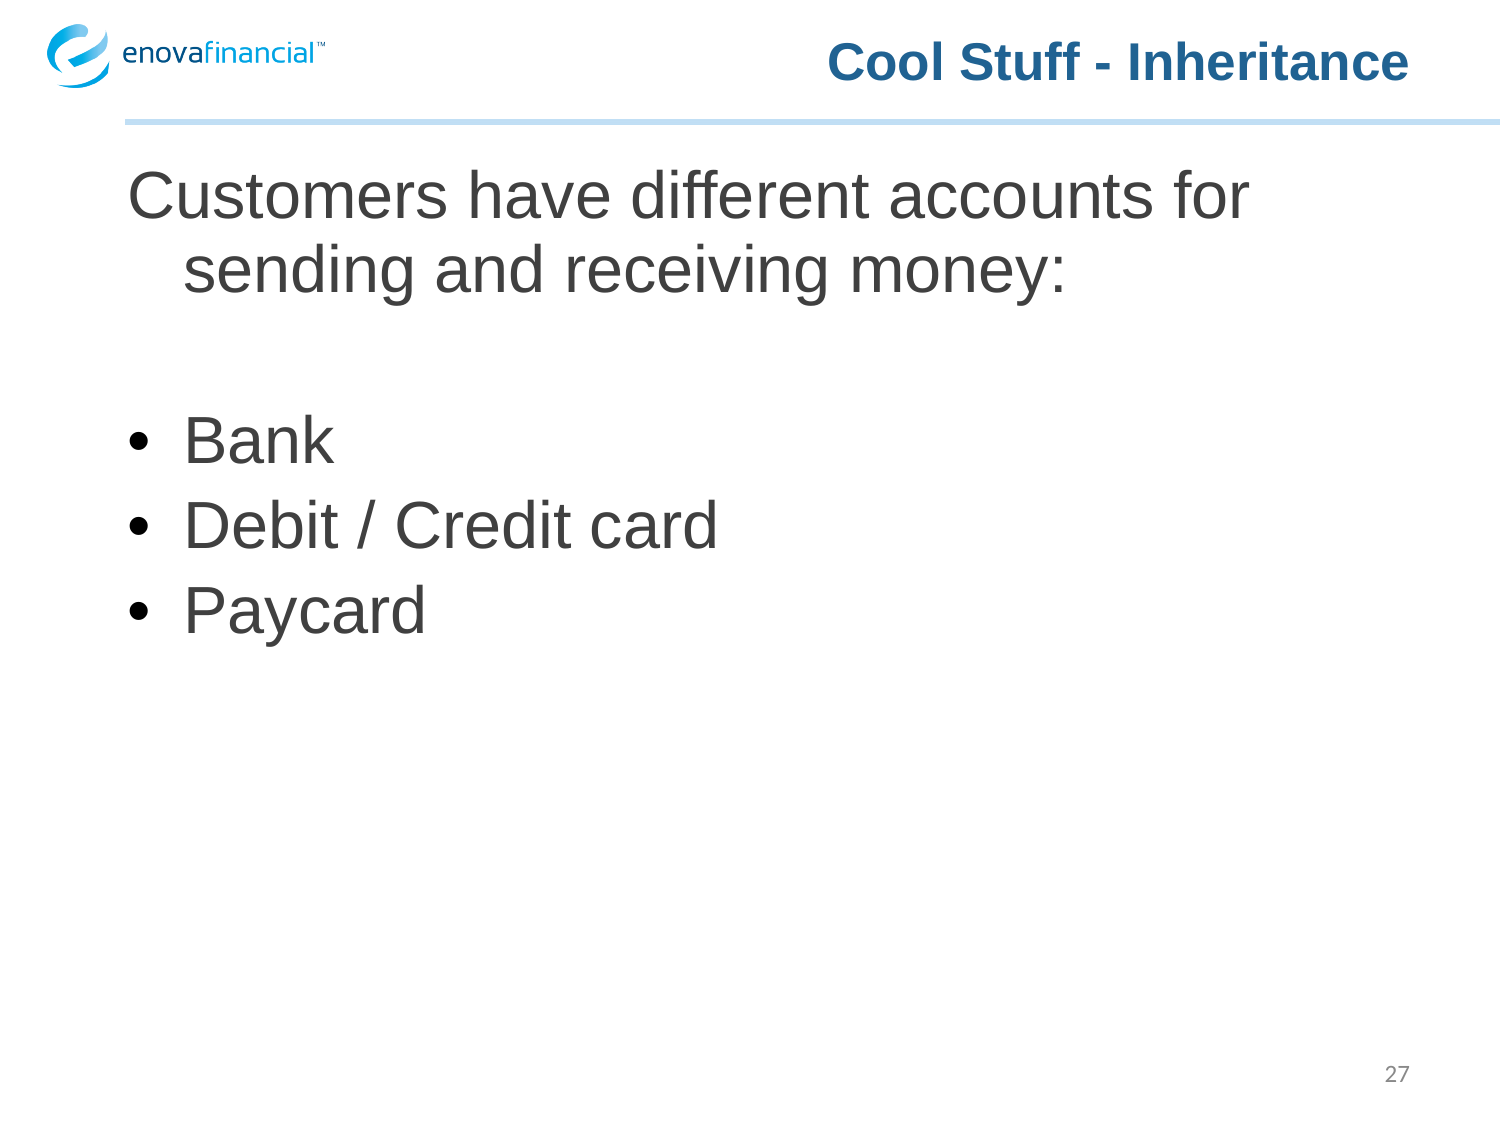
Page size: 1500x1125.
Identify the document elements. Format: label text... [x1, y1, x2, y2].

text_box 30 [1074, 1042, 1426, 1103]
list Customers have different accounts for sending and receiving money: Bank Debit / Credit card Paycard [112, 149, 1425, 988]
picture [125, 119, 1500, 125]
picture [47, 24, 325, 88]
list Cool Stuff - Inheritance [337, 24, 1426, 100]
